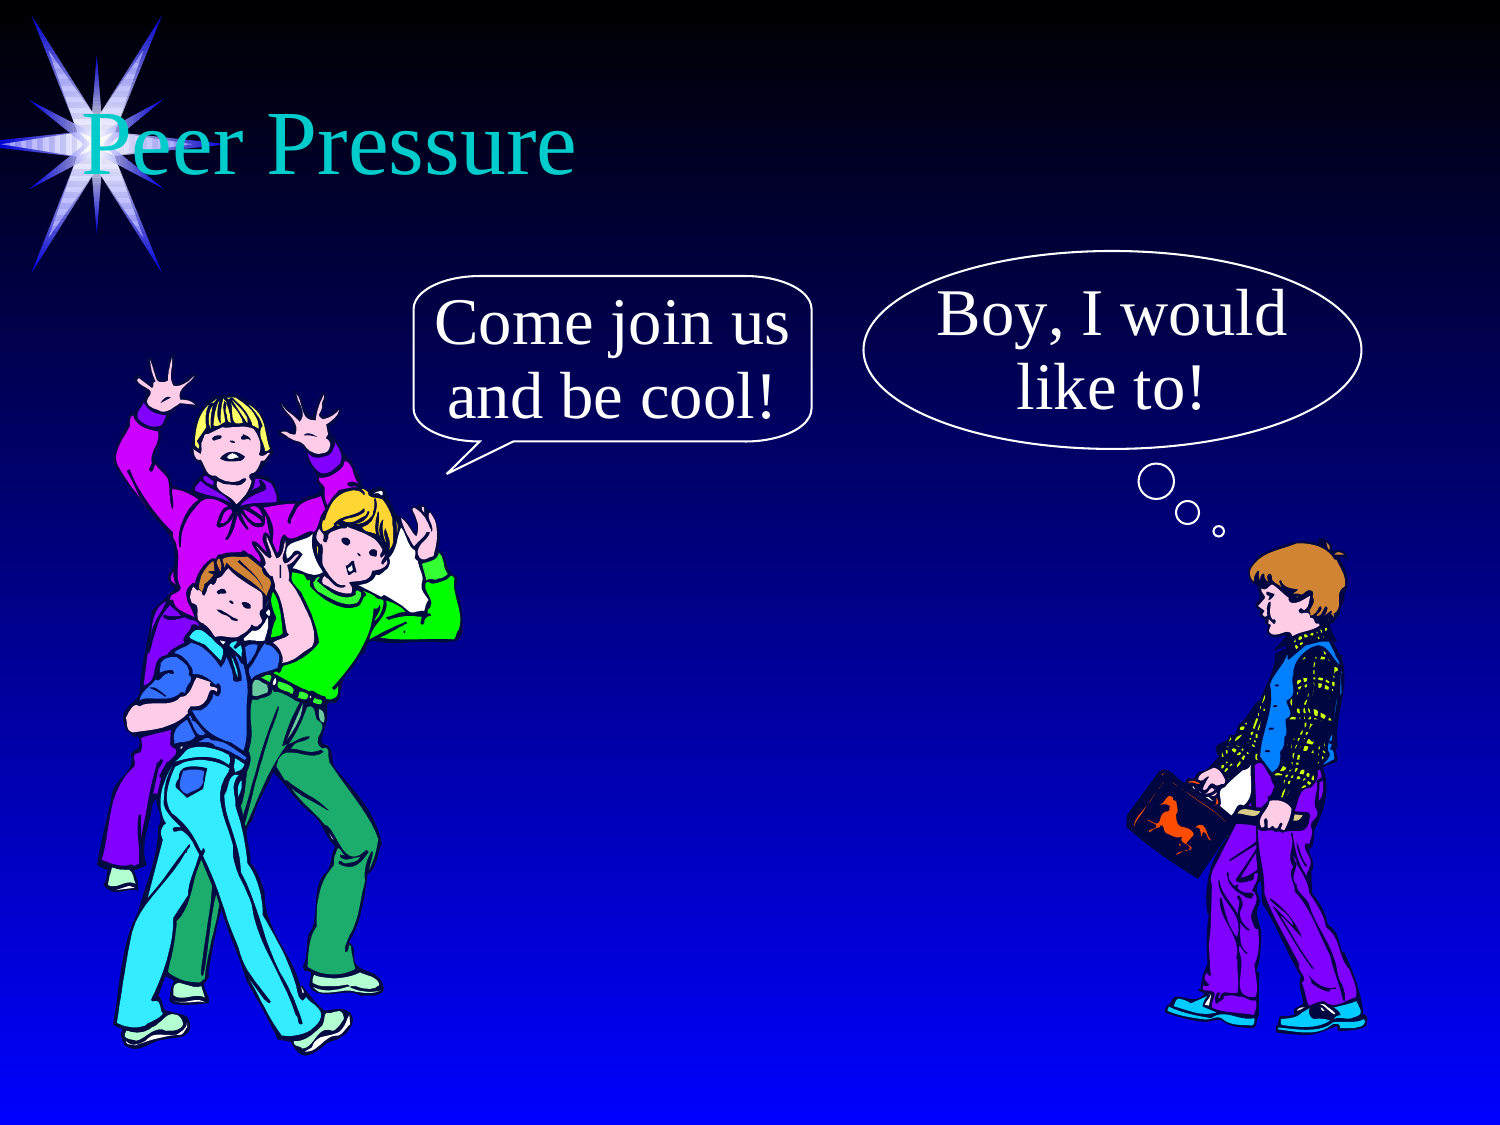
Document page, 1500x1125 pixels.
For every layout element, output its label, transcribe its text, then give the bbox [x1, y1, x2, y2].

chart [96, 353, 463, 1056]
title Peer Pressure [65, 81, 1435, 207]
picture [1125, 538, 1369, 1036]
text_box Come join us and be cool! [413, 276, 812, 474]
text_box Boy, I would like to! [863, 250, 1362, 449]
